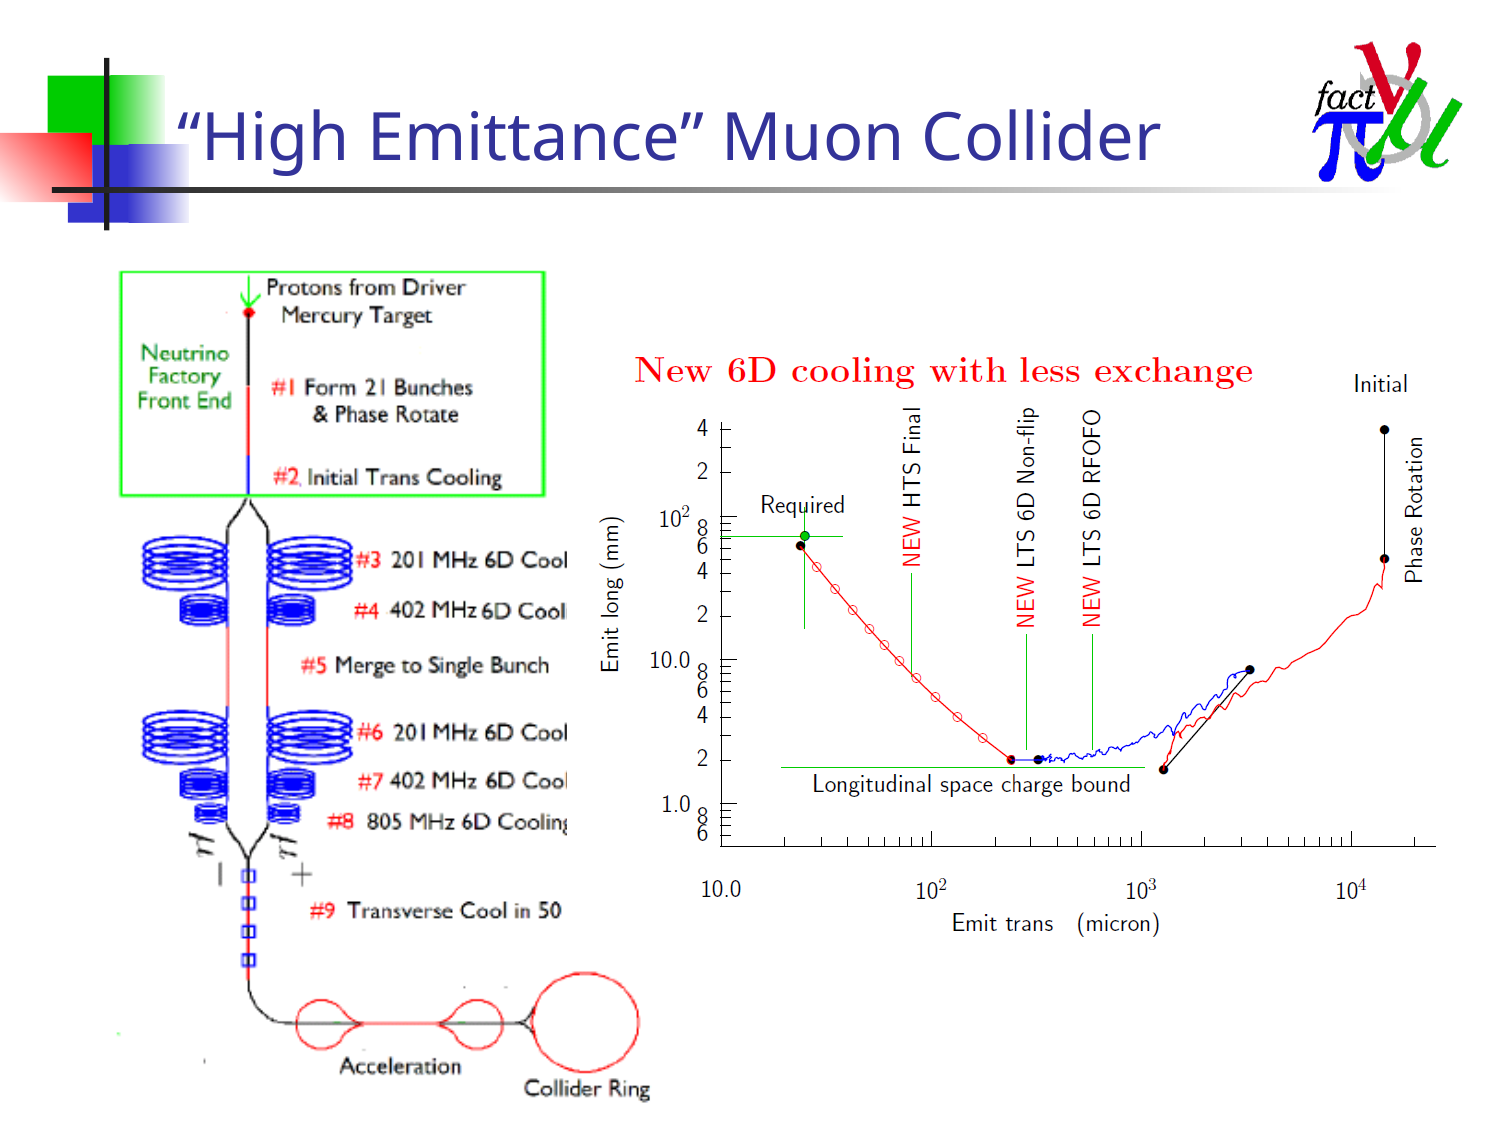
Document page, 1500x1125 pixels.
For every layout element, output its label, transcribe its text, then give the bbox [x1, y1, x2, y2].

title “High Emittance” Muon Collider [162, 0, 1441, 188]
picture [75, 242, 1463, 1125]
picture [1441, 41, 1463, 188]
